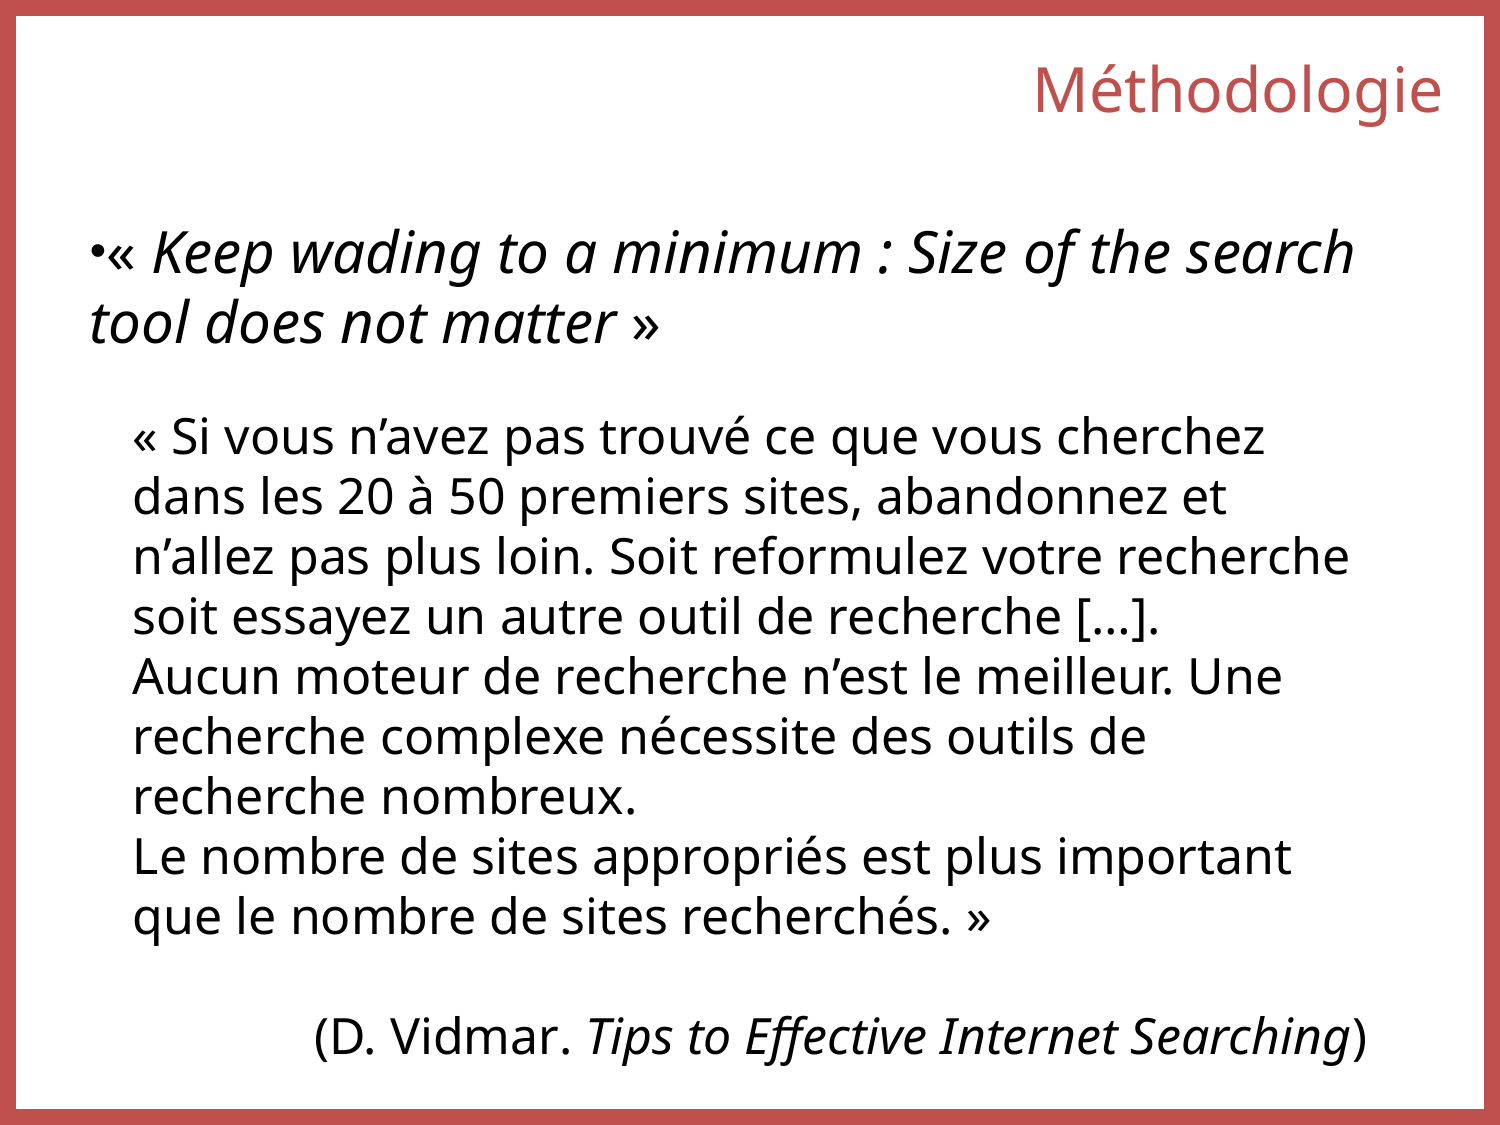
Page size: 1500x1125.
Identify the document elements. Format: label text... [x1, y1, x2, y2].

text_box [0, 0, 1500, 1125]
text_box Méthodologie [108, 42, 1459, 161]
text_box « Keep wading to a minimum : Size of the search tool does not matter » [75, 208, 1425, 1071]
text_box « Si vous n’avez pas trouvé ce que vous cherchez dans les 20 à 50 premiers sites, abandonnez et n’allez pas plus loin. Soit reformulez votre recherche soit essayez un autre outil de recherche […]. Aucun moteur de recherche n’est le meilleur. Une recherche complexe nécessite des outils de recherche nombreux. Le nombre de sites appropriés est plus important que le nombre de sites recherchés. » (D. Vidmar. Tips to Effective Internet Searching) [118, 397, 1382, 1125]
